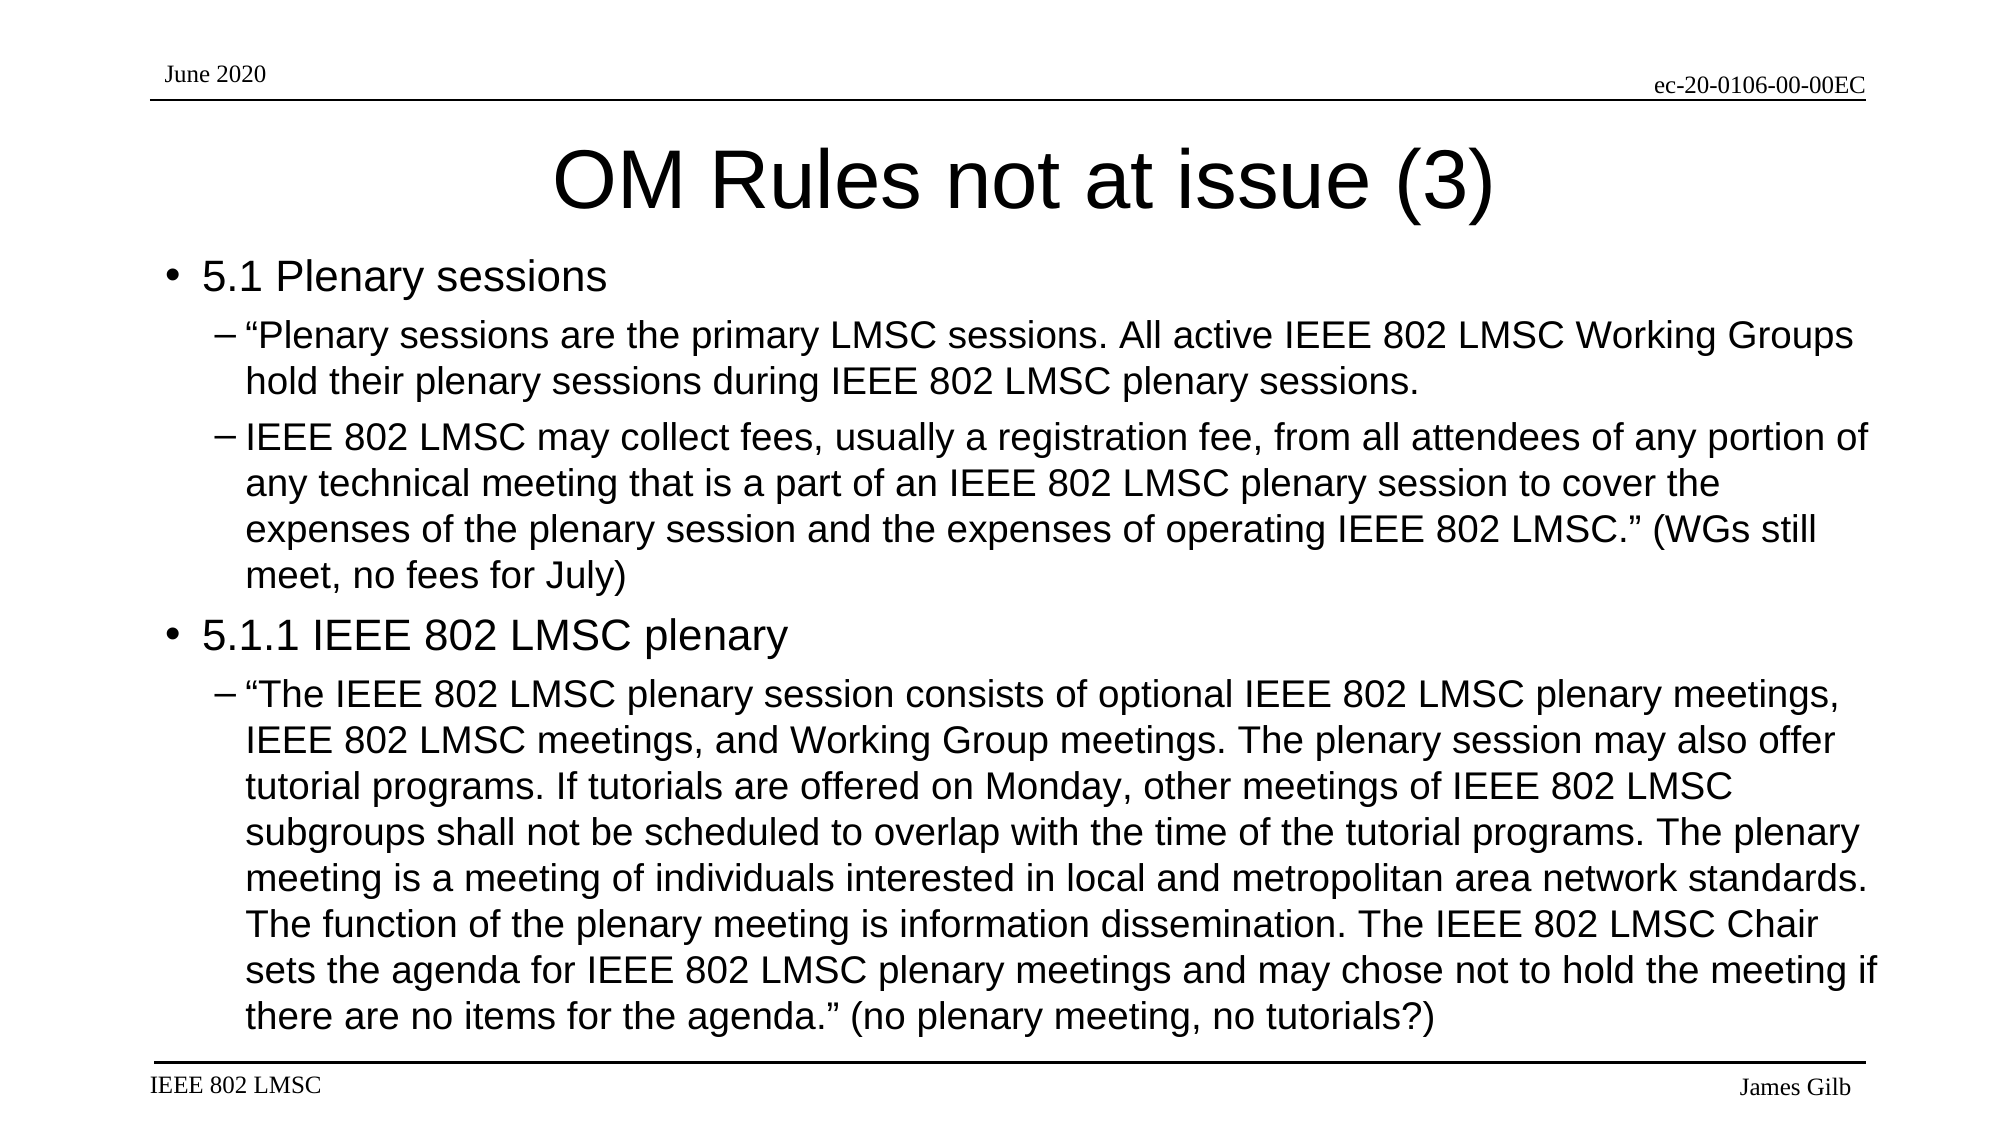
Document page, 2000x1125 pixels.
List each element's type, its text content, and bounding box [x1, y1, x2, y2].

title OM Rules not at issue (3) [149, 112, 1900, 238]
list 5.1 Plenary sessions “Plenary sessions are the primary LMSC sessions. All active IEEE 802 LMSC Working Groups hold their plenary sessions during IEEE 802 LMSC plenary sessions. IEEE 802 LMSC may collect fees, usually a registration fee, from all attendees of any portion of any technical meeting that is a part of an IEEE 802 LMSC plenary session to cover the expenses of the plenary session and the expenses of operating IEEE 802 LMSC.” (WGs still meet, no fees for July) 5.1.1 IEEE 802 LMSC plenary “The IEEE 802 LMSC plenary session consists of optional IEEE 802 LMSC plenary meetings, IEEE 802 LMSC meetings, and Working Group meetings. The plenary session may also offer tutorial programs. If tutorials are offered on Monday, other meetings of IEEE 802 LMSC subgroups shall not be scheduled to overlap with the time of the tutorial programs. The plenary meeting is a meeting of individuals interested in local and metropolitan area network standards. The function of the plenary meeting is information dissemination. The IEEE 802 LMSC Chair sets the agenda for IEEE 802 LMSC plenary meetings and may chose not to hold the meeting if there are no items for the agenda.” (no plenary meeting, no tutorials?) [149, 239, 1900, 1051]
